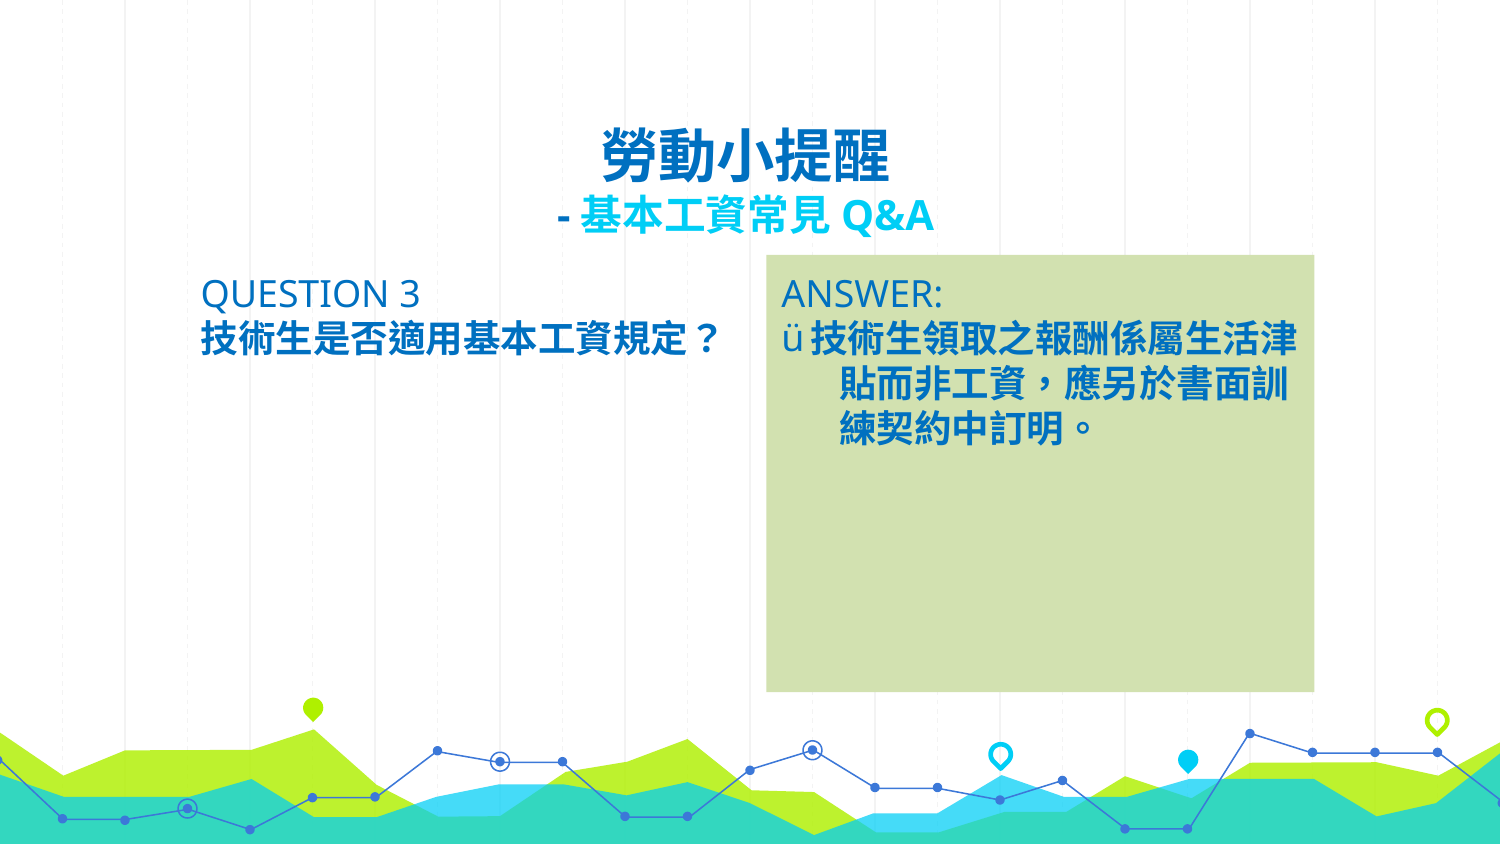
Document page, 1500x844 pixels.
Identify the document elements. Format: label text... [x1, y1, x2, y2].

list ANSWER: 技術生領取之報酬係屬生活津貼而非工資，應另於書面訓練契約中訂明。 [766, 254, 1315, 693]
list QUESTION 3 技術生是否適用基本工資規定？ [185, 254, 734, 693]
title 勞動小提醒 -基本工資常見Q&A [171, 103, 1320, 222]
